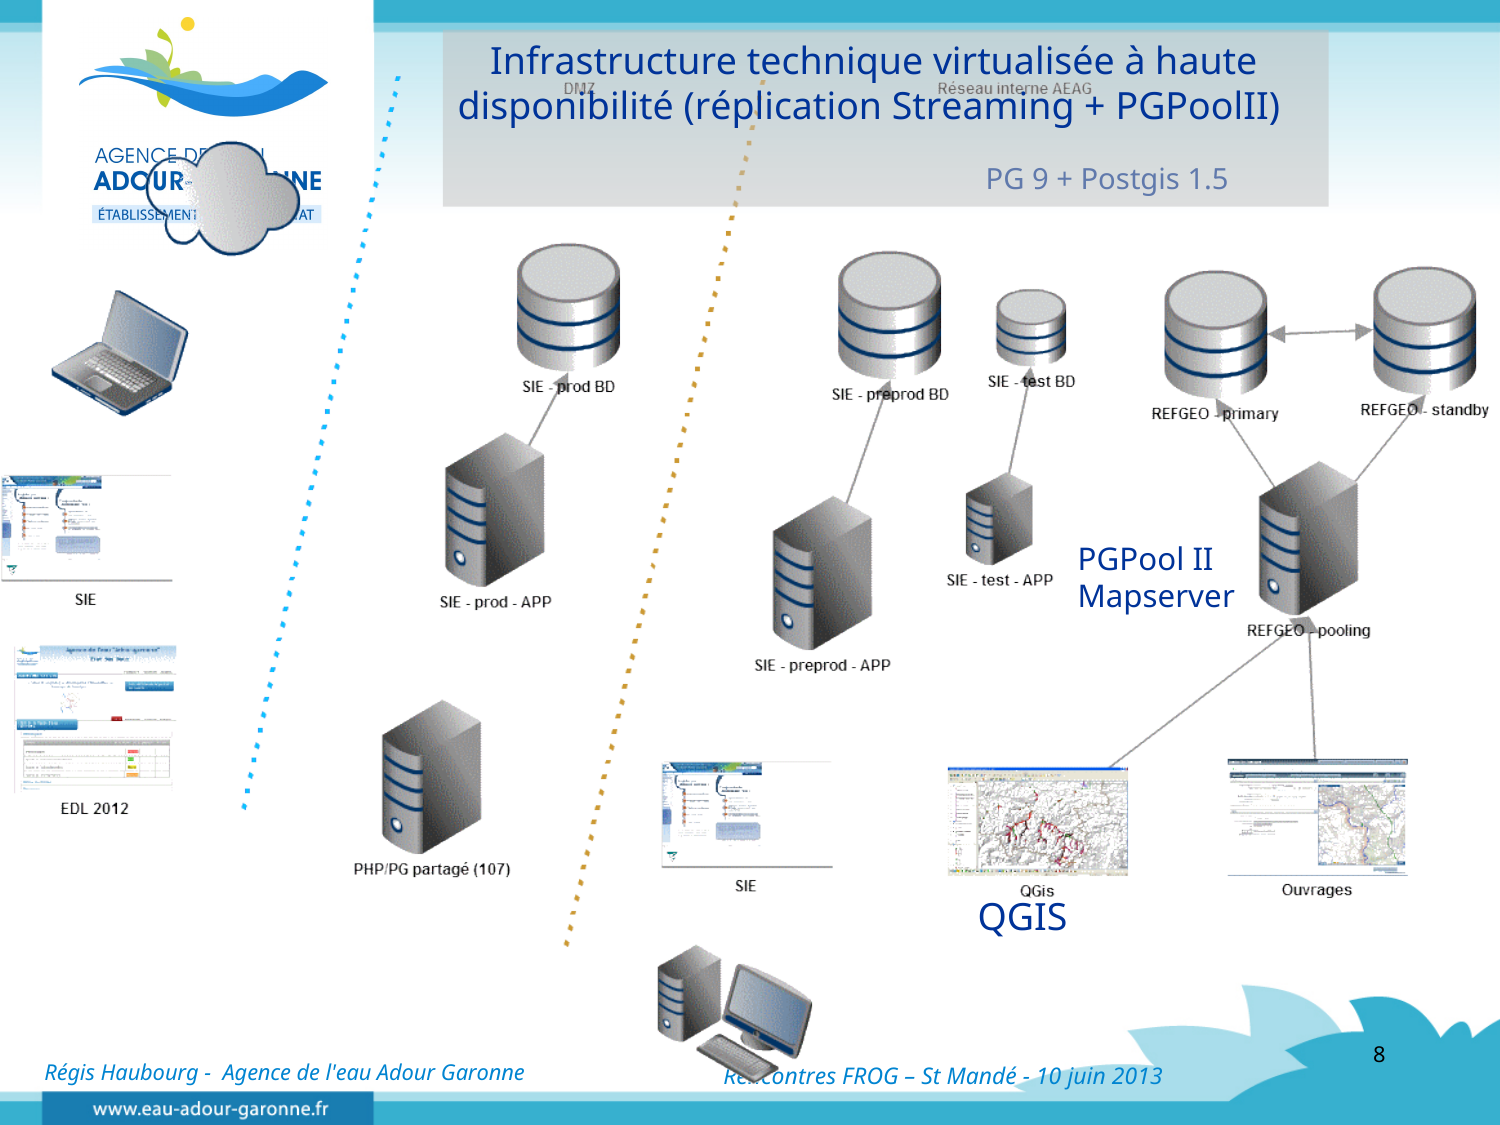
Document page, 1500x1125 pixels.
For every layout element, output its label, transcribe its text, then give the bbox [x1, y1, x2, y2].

text_box PGPool II Mapserver [1062, 531, 1256, 622]
text_box QGIS [962, 885, 1093, 946]
picture [0, 0, 1500, 1125]
text_box Infrastructure technique virtualisée à haute disponibilité (réplication Streaming + PGPoolII) [442, 29, 1329, 207]
